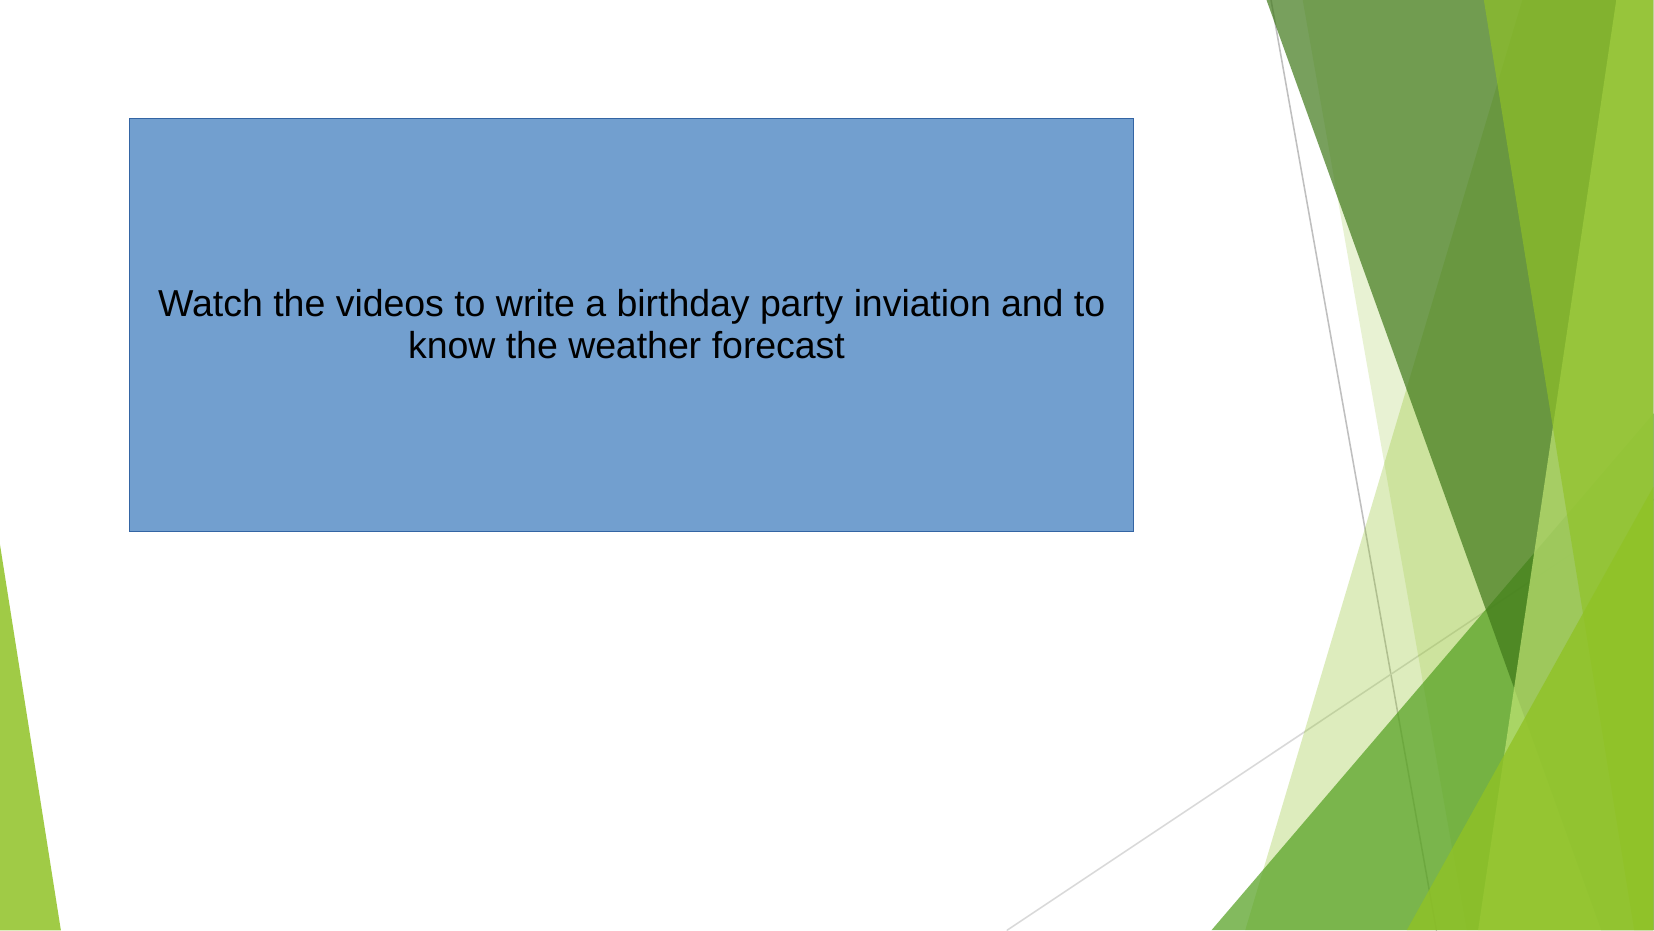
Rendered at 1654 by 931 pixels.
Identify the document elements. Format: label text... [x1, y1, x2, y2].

text_box Watch the videos to write a birthday party inviation and to know the weather forecast [129, 118, 1134, 532]
